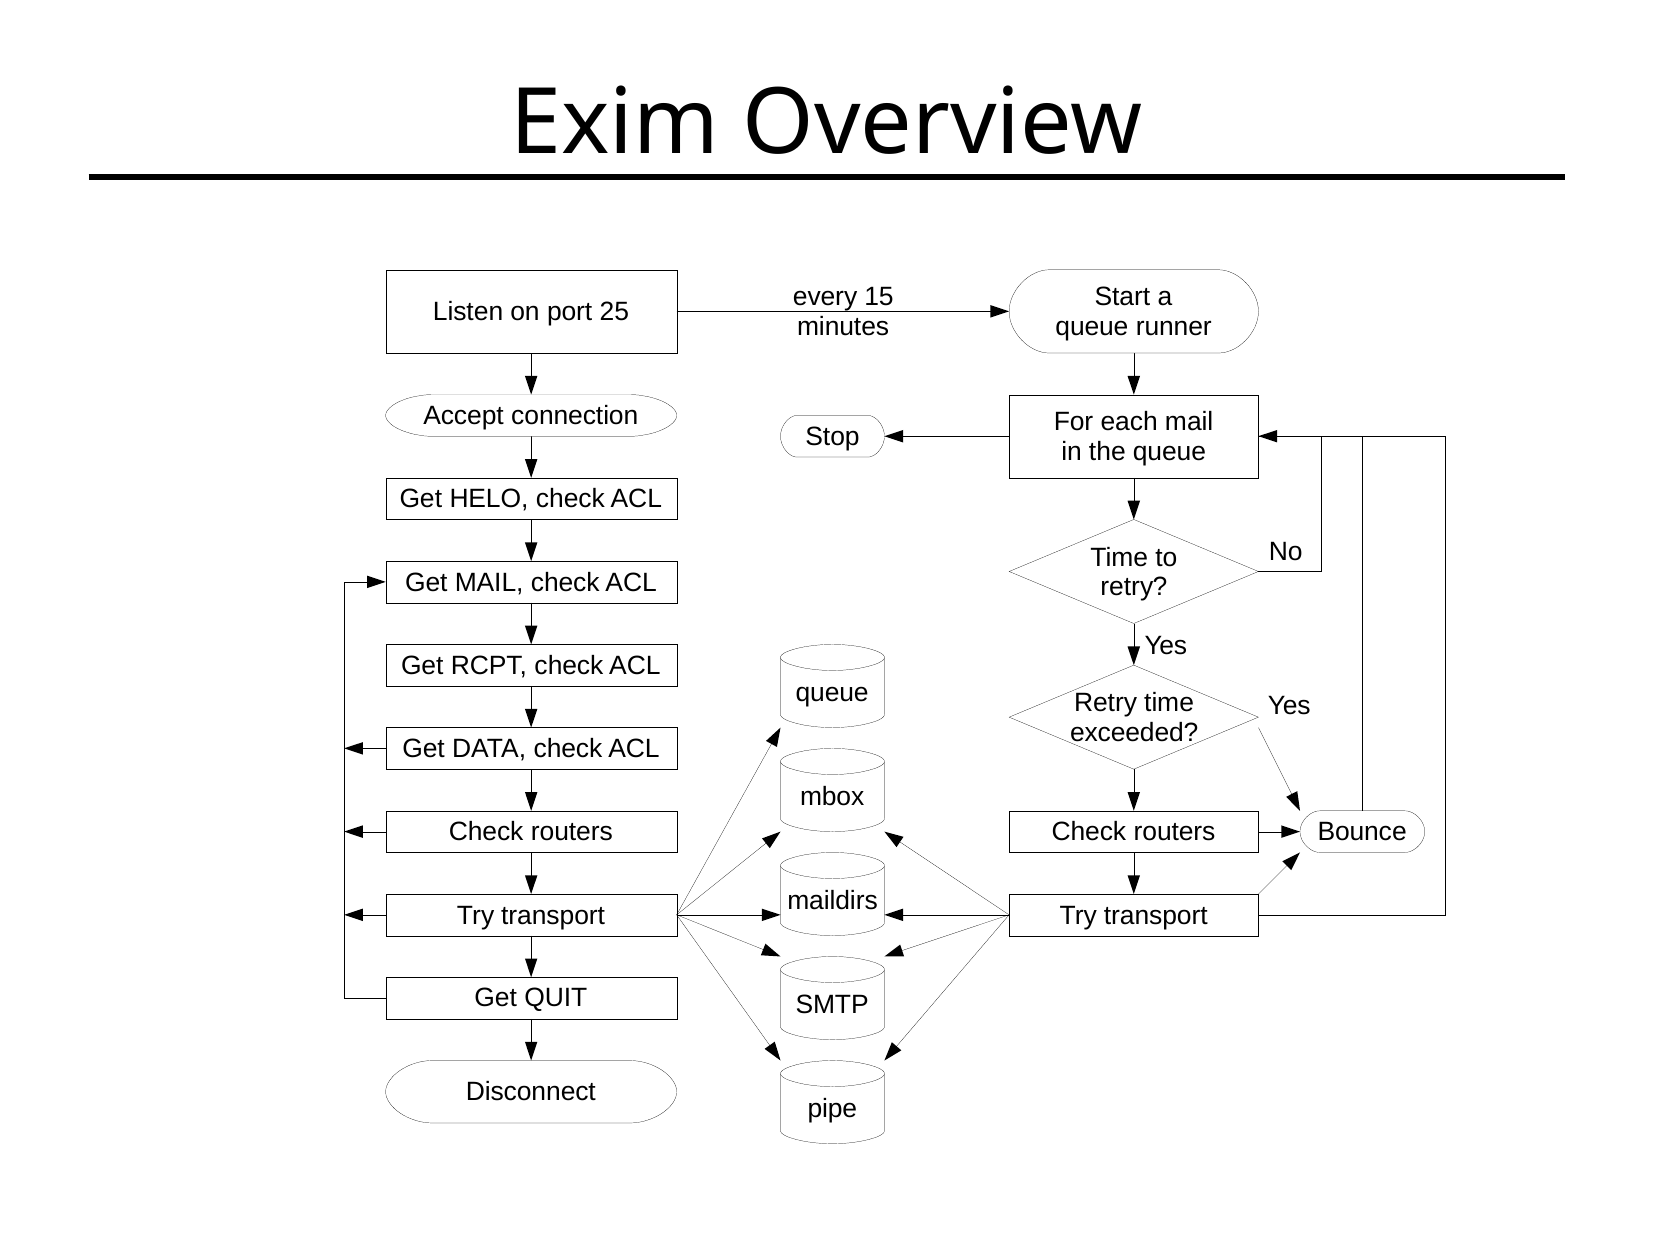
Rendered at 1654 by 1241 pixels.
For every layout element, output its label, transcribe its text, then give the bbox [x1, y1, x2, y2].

title Exim Overview [82, 29, 1571, 207]
chart [335, 264, 1459, 1145]
